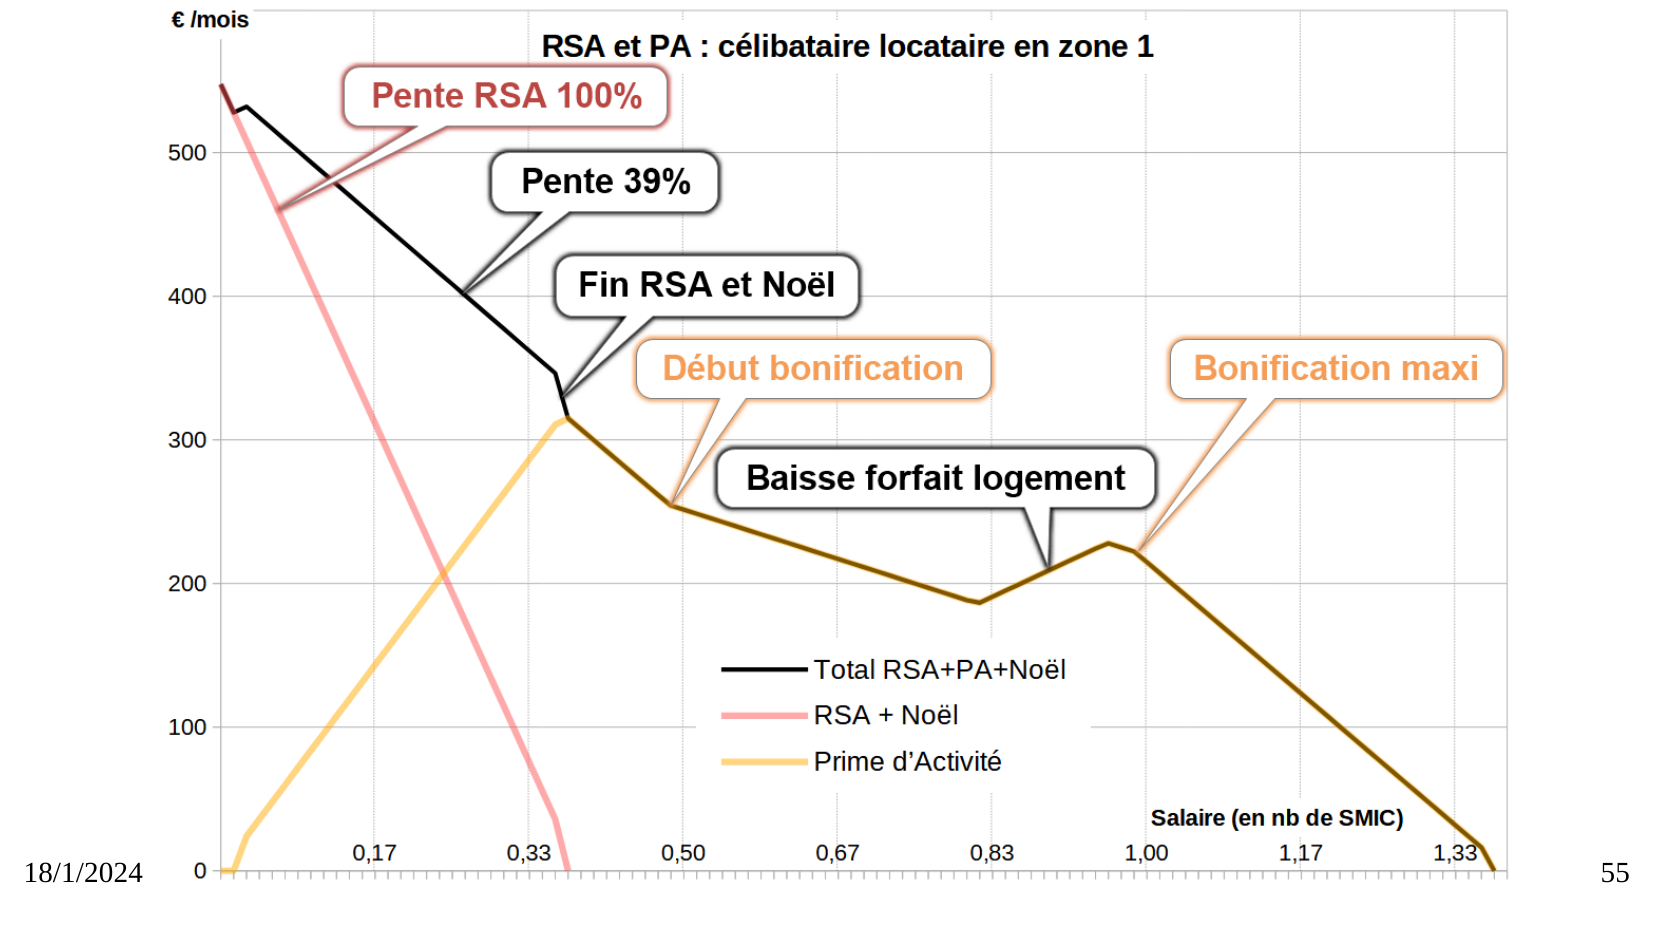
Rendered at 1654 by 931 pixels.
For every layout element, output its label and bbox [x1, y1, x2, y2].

picture [159, 1, 1515, 888]
